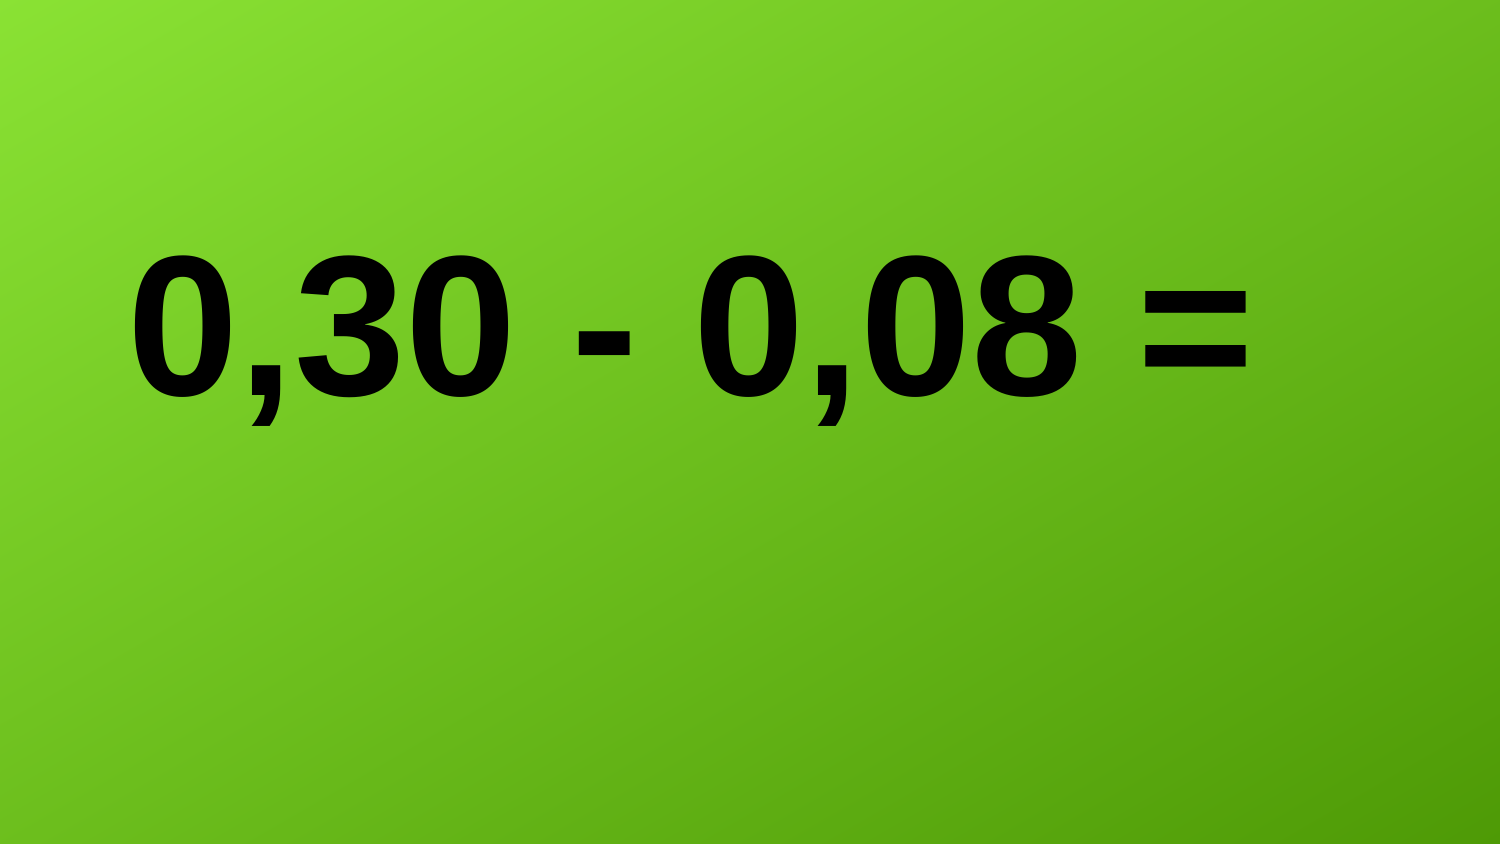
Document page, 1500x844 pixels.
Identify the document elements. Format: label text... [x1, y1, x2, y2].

title 0,30 - 0,08 = [112, 259, 1388, 450]
